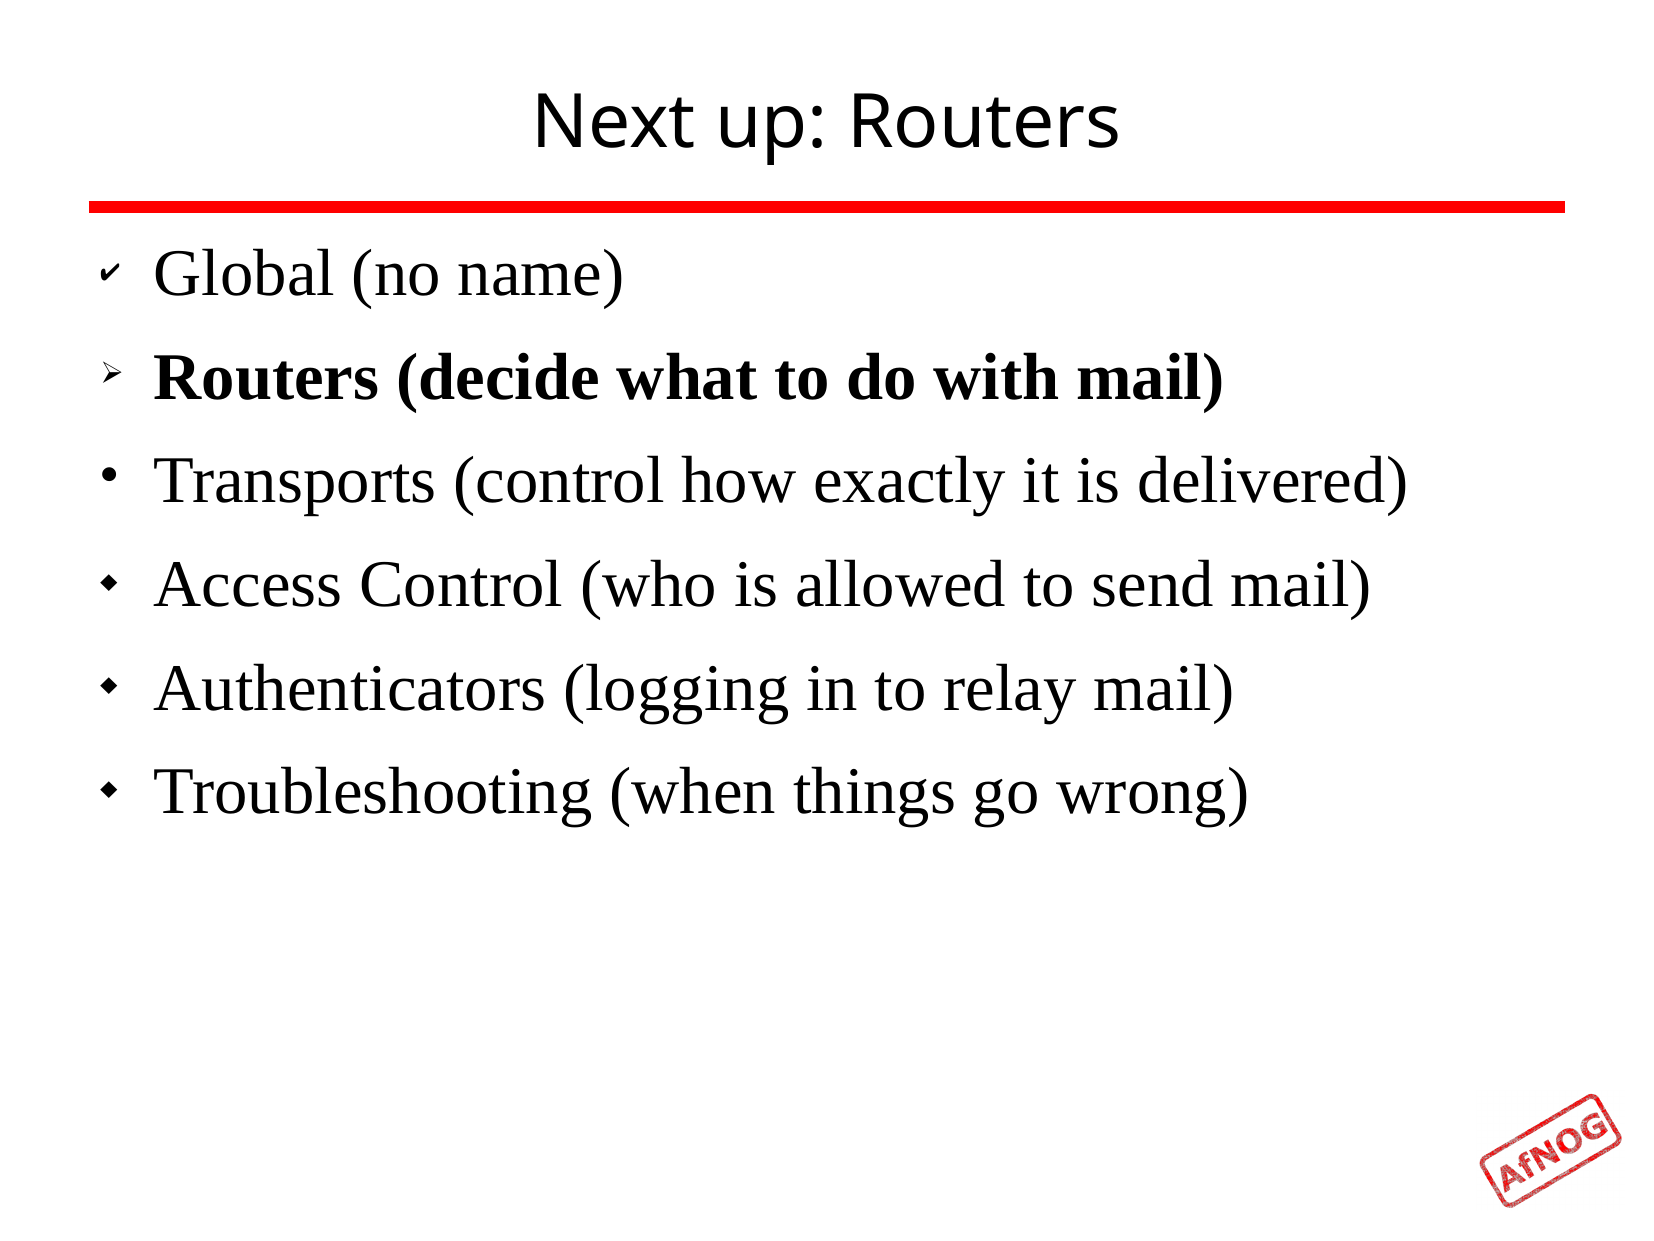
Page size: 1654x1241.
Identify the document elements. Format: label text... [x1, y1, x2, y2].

title Next up: Routers [88, 29, 1565, 207]
list Global (no name) Routers (decide what to do with mail) Transports (control how exactly it is delivered) Access Control (who is allowed to send mail) Authenticators (logging in to relay mail) Troubleshooting (when things go wrong) [82, 236, 1571, 1123]
picture [1476, 1090, 1625, 1211]
